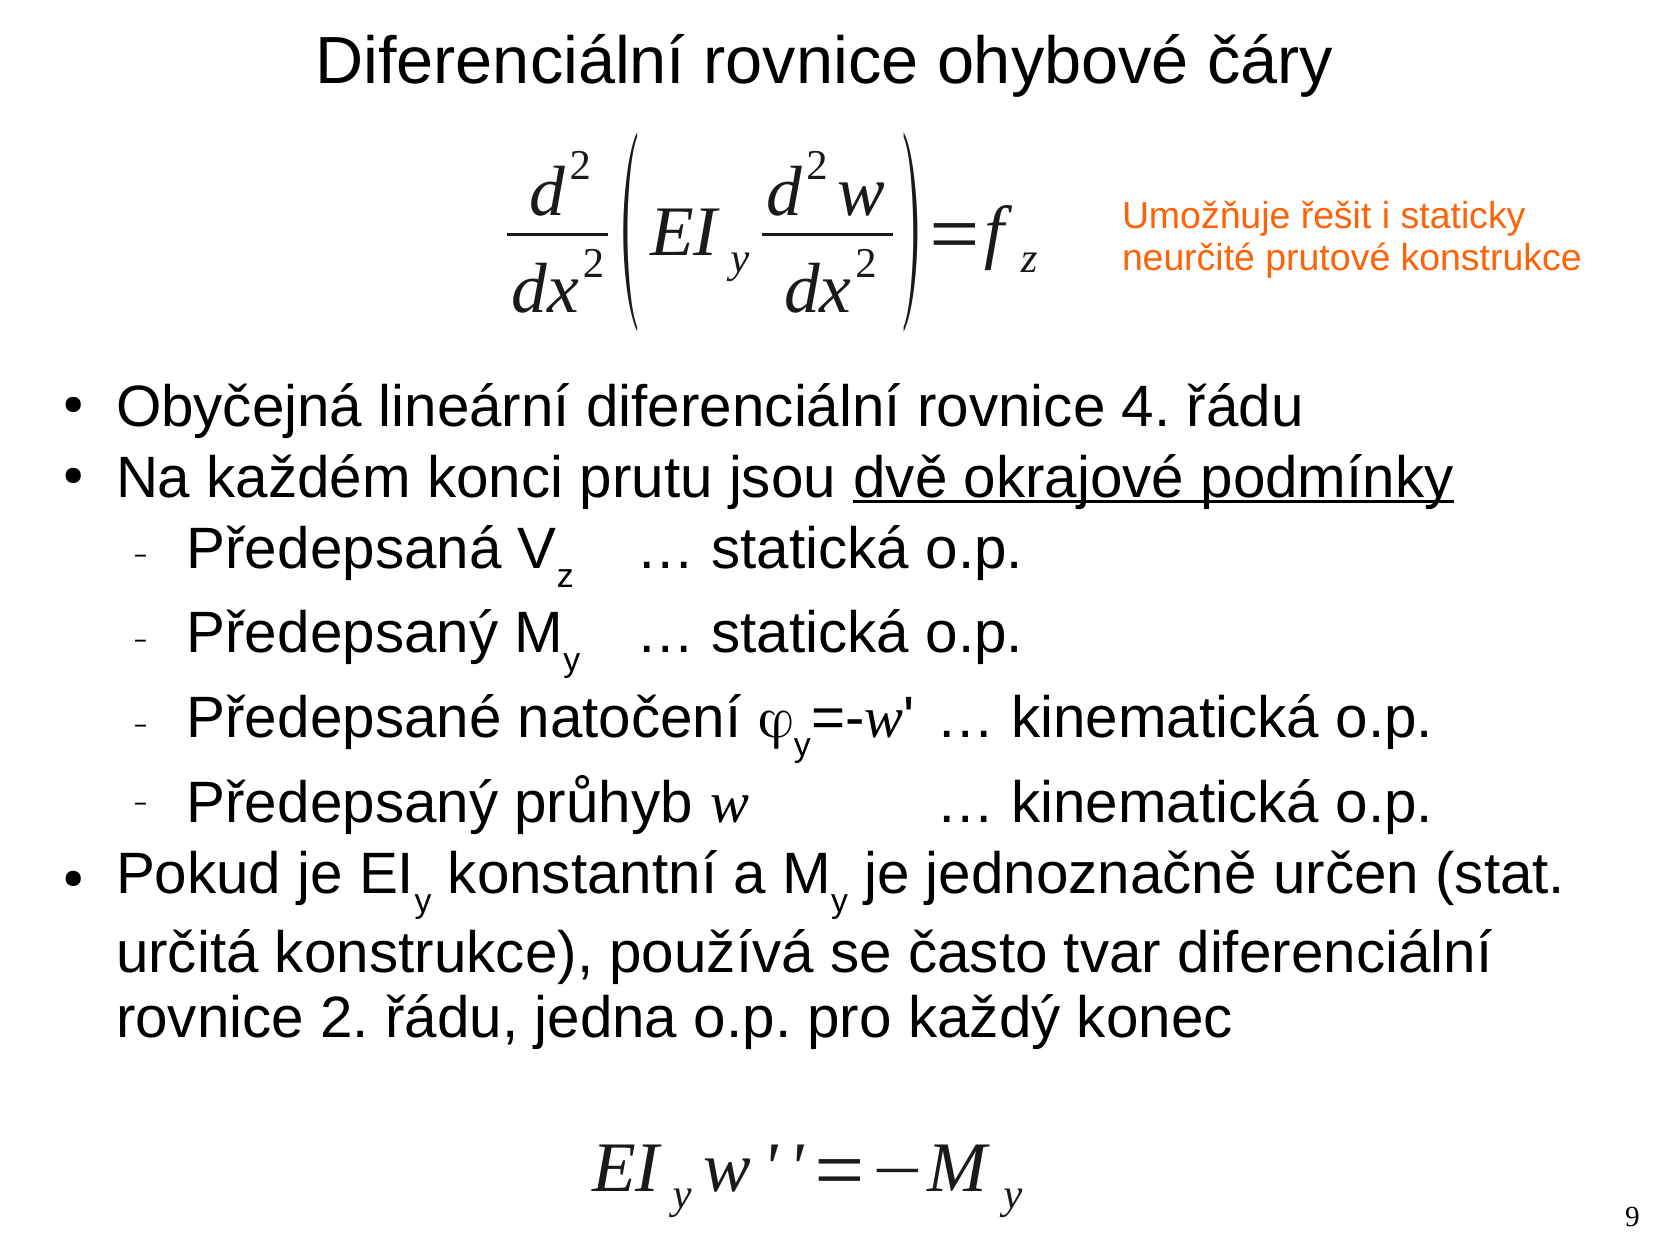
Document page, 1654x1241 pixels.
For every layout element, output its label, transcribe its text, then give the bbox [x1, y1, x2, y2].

text_box Umožňuje řešit i staticky neurčité prutové konstrukce [1107, 187, 1633, 296]
title Diferenciální rovnice ohybové čáry [37, 8, 1613, 113]
chart [475, 130, 1055, 338]
chart [560, 1128, 1039, 1218]
list Obyčejná lineární diferenciální rovnice 4. řádu Na každém konci prutu jsou dvě okrajové podmínky Předepsaná Vz … statická o.p. Předepsaný My … statická o.p. Předepsané natočení jy=-w' … kinematická o.p. Předepsaný průhyb w … kinematická o.p. Pokud je EIy konstantní a My je jednoznačně určen (stat. určitá konstrukce), používá se často tvar diferenciální rovnice 2. řádu, jedna o.p. pro každý konec [45, 373, 1596, 1141]
